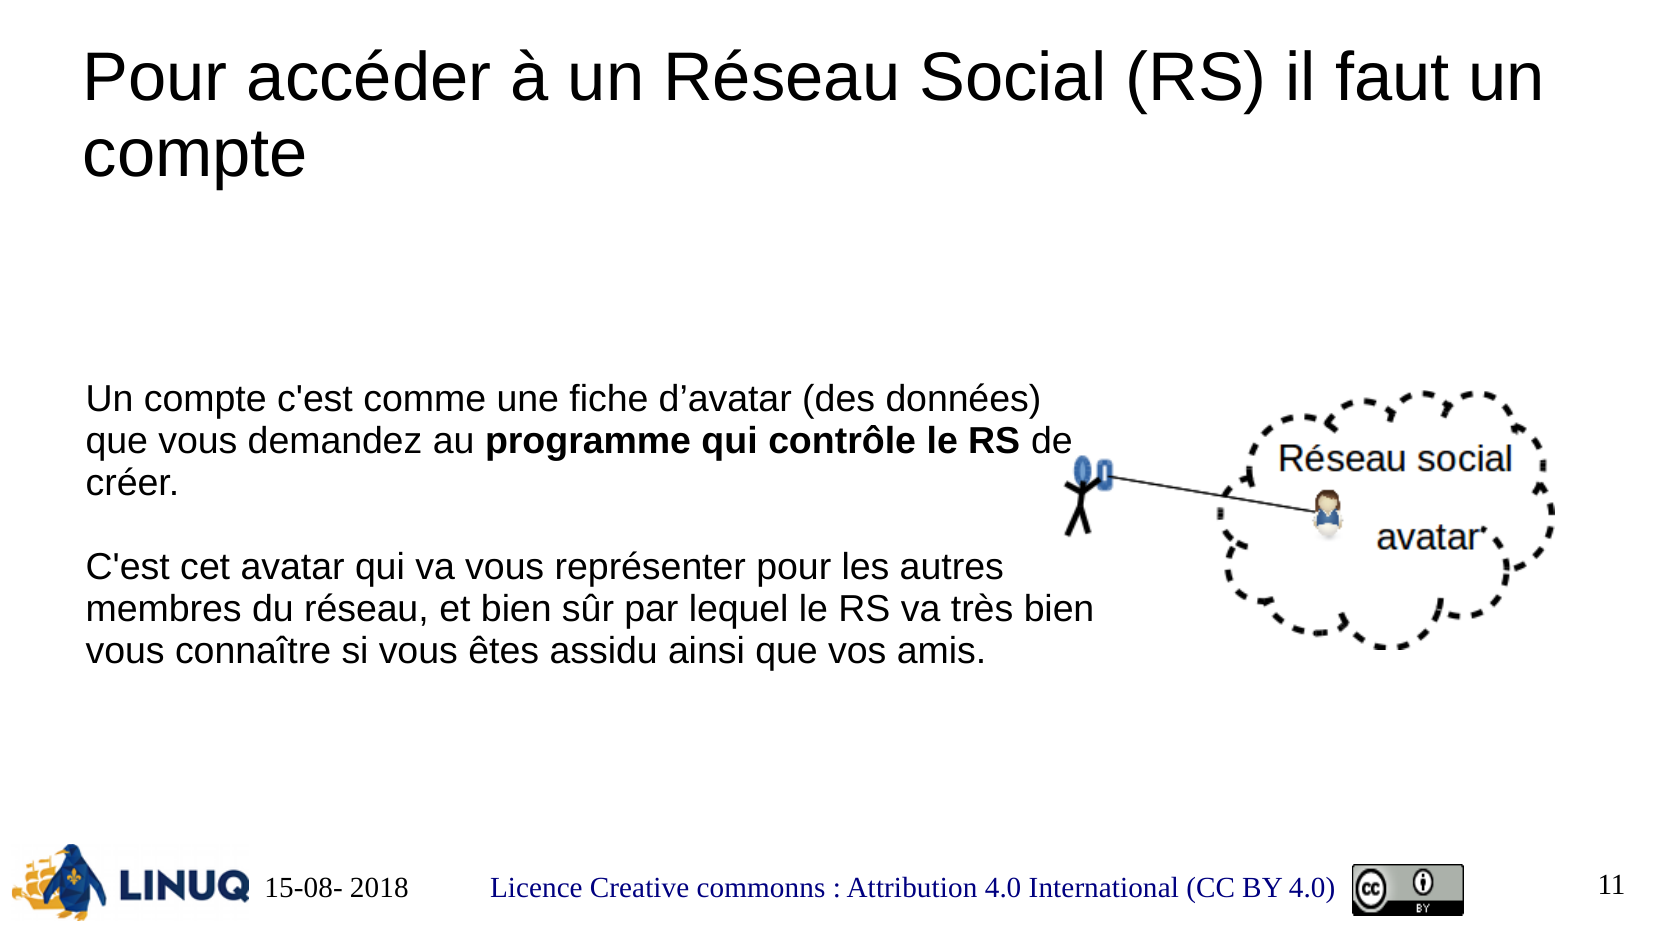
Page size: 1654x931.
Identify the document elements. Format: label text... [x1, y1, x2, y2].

title Pour accéder à un Réseau Social (RS) il faut un compte [82, 37, 1571, 193]
picture [11, 844, 249, 921]
picture [1111, 390, 1555, 650]
text_box Un compte c'est comme une fiche d’avatar (des données) que vous demandez au programme qui contrôle le RS de créer. C'est cet avatar qui va vous représenter pour les autres membres du réseau, et bien sûr par lequel le RS va très bien vous connaître si vous êtes assidu ainsi que vos amis. [70, 285, 1111, 763]
picture [1352, 864, 1464, 916]
